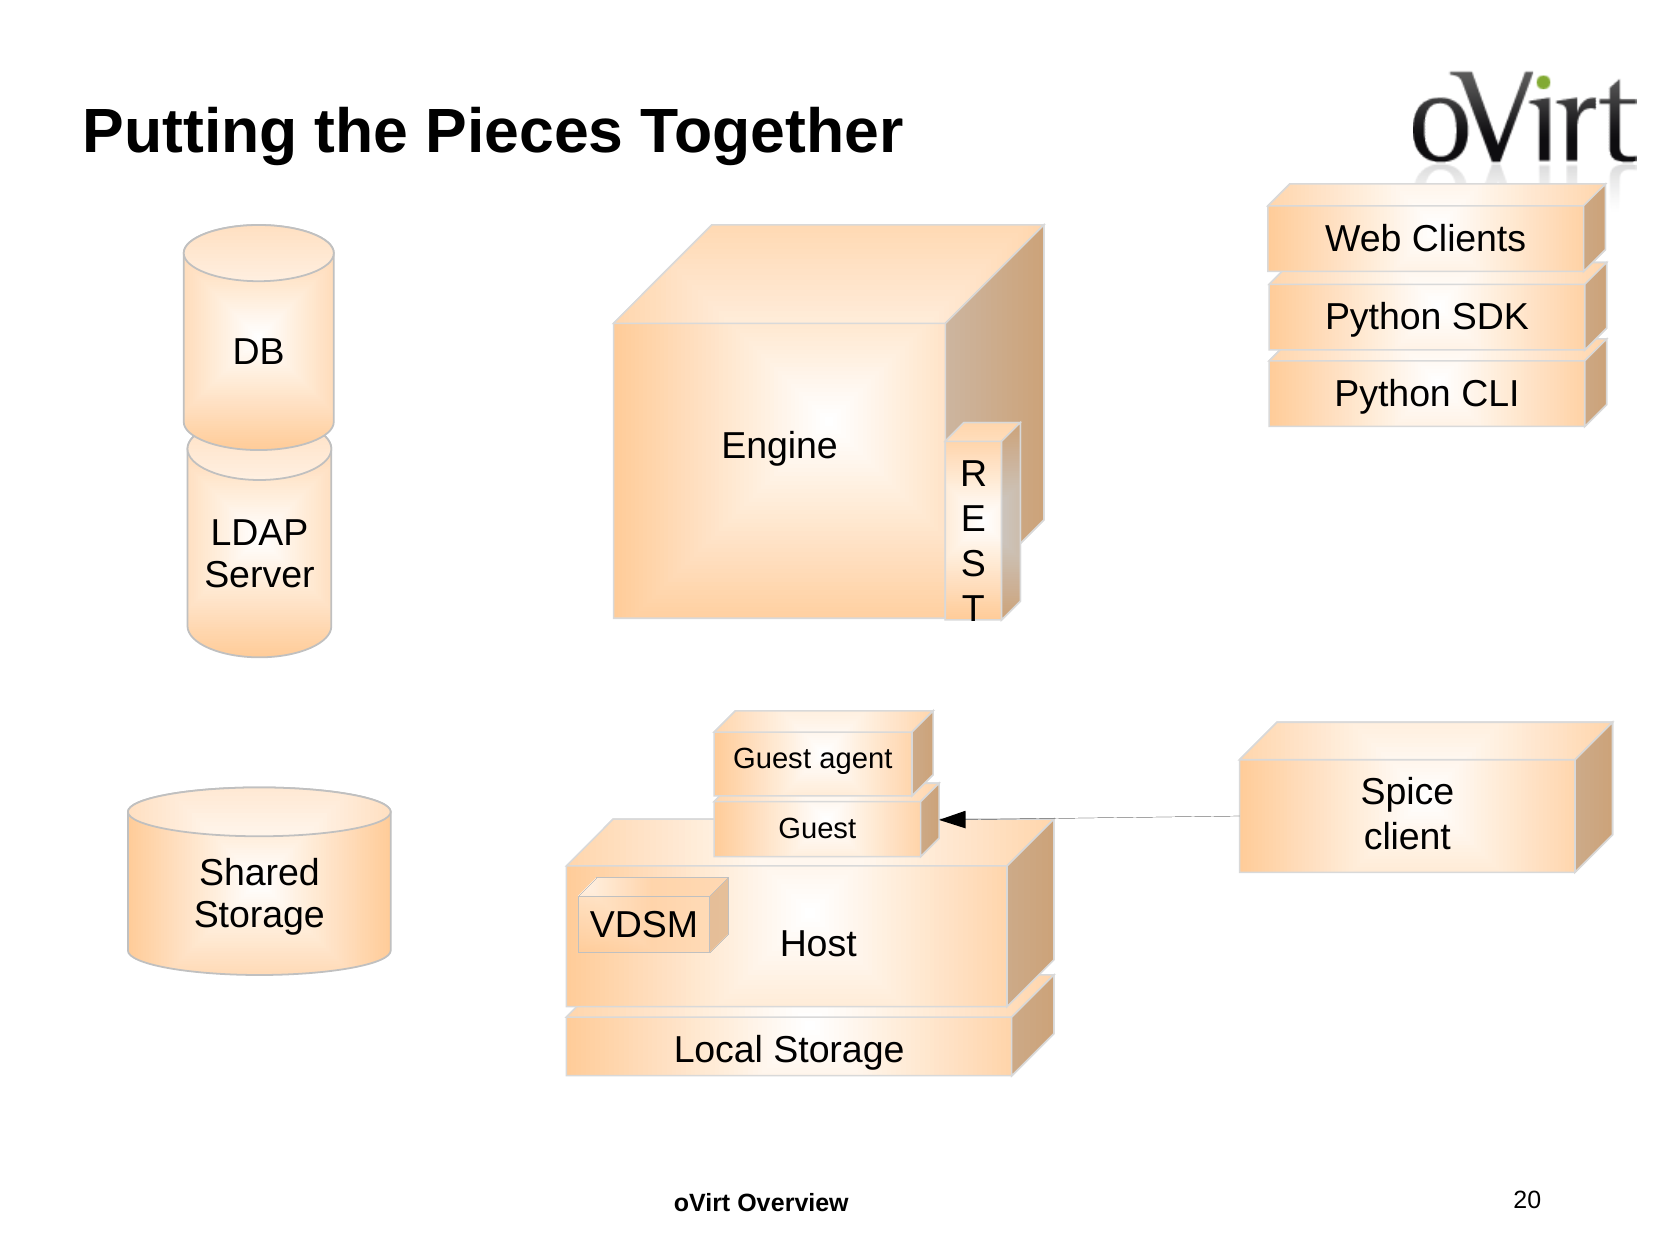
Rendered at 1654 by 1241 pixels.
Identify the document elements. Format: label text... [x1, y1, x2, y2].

text_box Python SDK [1269, 285, 1584, 350]
text_box Spice client [1239, 760, 1575, 873]
text_box Python CLI [1269, 361, 1584, 427]
text_box DB [183, 256, 334, 451]
text_box Web Clients [1267, 206, 1583, 272]
text_box Engine [613, 324, 945, 619]
text_box VDSM [578, 897, 709, 953]
text_box Guest agent [714, 733, 911, 796]
text_box R E S T [945, 442, 1001, 620]
text_box Local Storage [566, 1018, 1011, 1076]
title Putting the Pieces Together [82, 37, 1571, 226]
text_box Host [566, 866, 1007, 1007]
picture [1571, 63, 1637, 212]
text_box Guest [714, 802, 920, 857]
text_box LDAP Server [187, 452, 332, 658]
text_box Shared Storage [127, 813, 391, 976]
